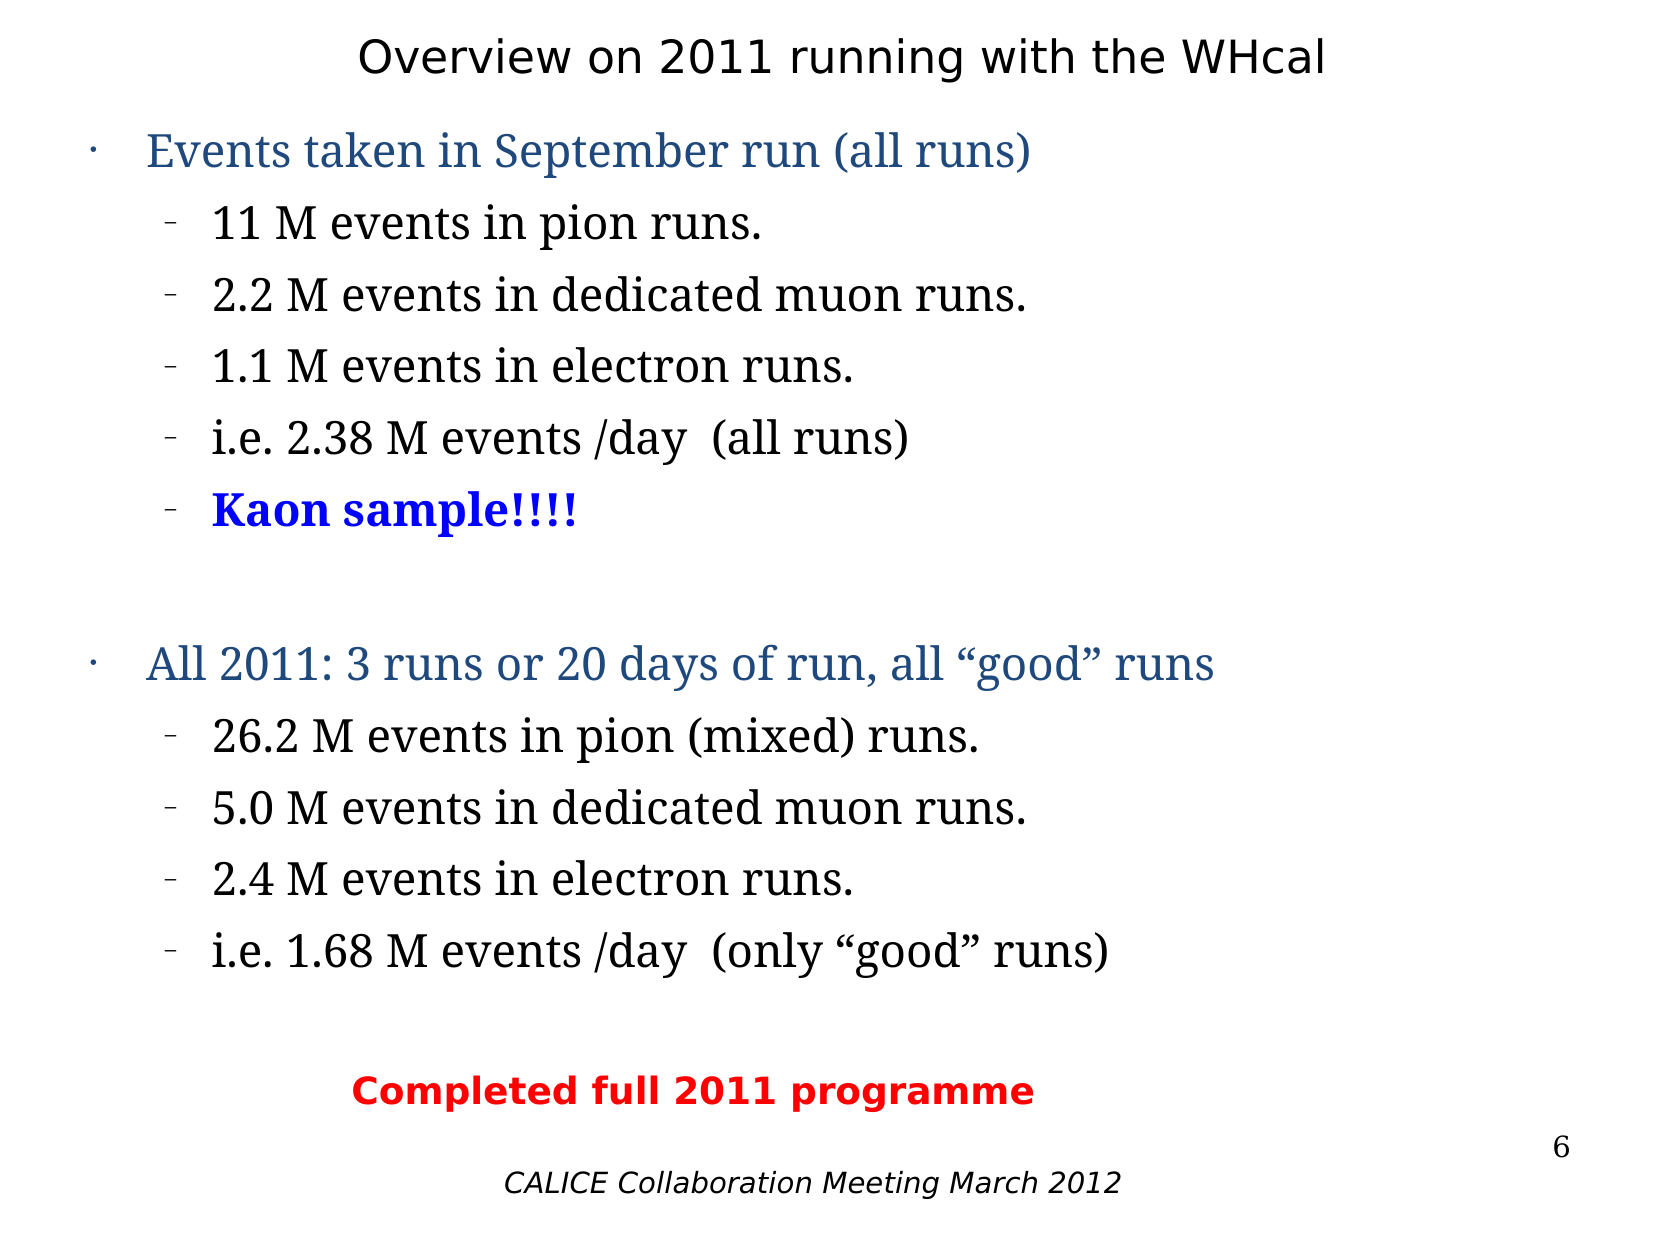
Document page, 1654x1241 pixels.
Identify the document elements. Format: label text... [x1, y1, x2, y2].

text_box Completed full 2011 programme [336, 1062, 1052, 1122]
text_box Overview on 2011 running with the WHcal [342, 23, 1345, 92]
list Events taken in September run (all runs) 11 M events in pion runs. 2.2 M events in dedicated muon runs. 1.1 M events in electron runs. i.e. 2.38 M events /day (all runs) Kaon sample!!!! All 2011: 3 runs or 20 days of run, all “good” runs 26.2 M events in pion (mixed) runs. 5.0 M events in dedicated muon runs. 2.4 M events in electron runs. i.e. 1.68 M events /day (only “good” runs) [75, 23, 1426, 901]
